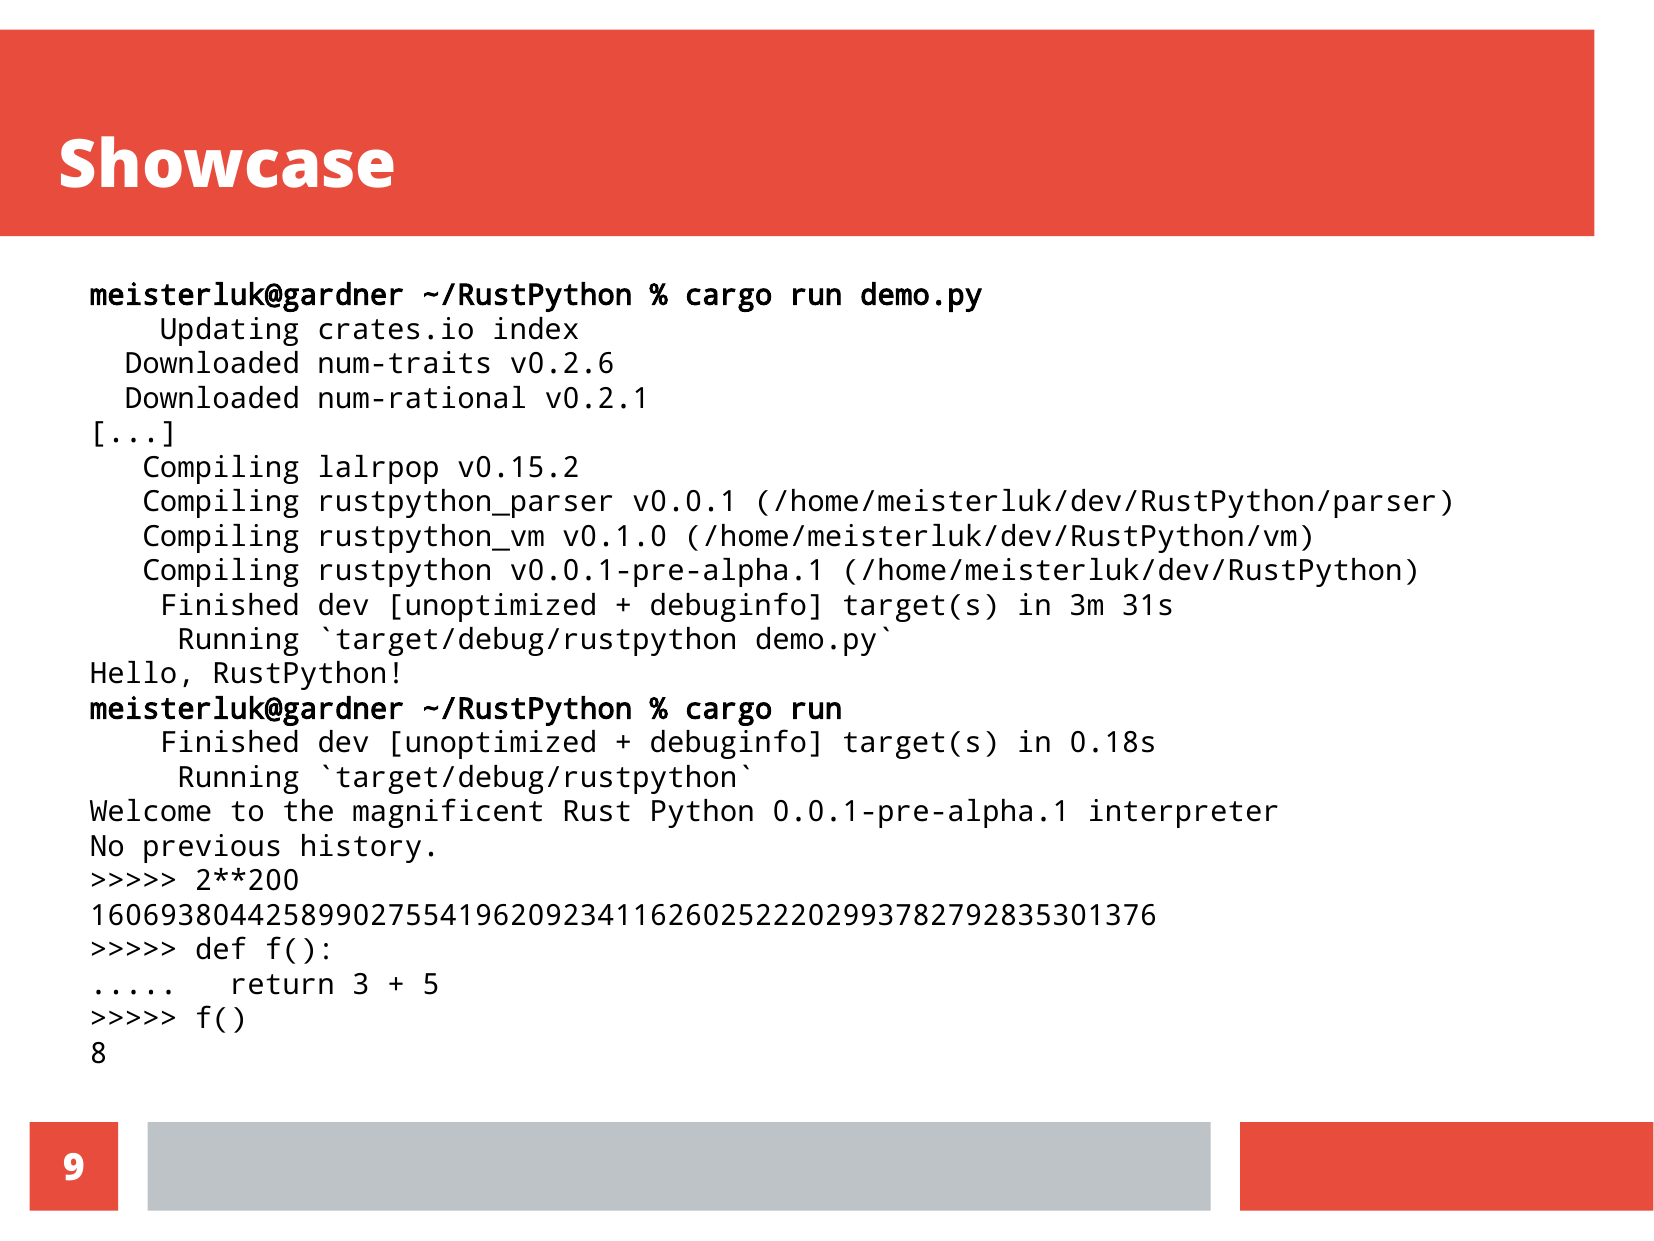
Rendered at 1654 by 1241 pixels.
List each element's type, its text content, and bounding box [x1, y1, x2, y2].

text_box meisterluk@gardner ~/RustPython % cargo run demo.py Updating crates.io index Downloaded num-traits v0.2.6 Downloaded num-rational v0.2.1 [...] Compiling lalrpop v0.15.2 Compiling rustpython_parser v0.0.1 (/home/meisterluk/dev/RustPython/parser) Compiling rustpython_vm v0.1.0 (/home/meisterluk/dev/RustPython/vm) Compiling rustpython v0.0.1-pre-alpha.1 (/home/meisterluk/dev/RustPython) Finished dev [unoptimized + debuginfo] target(s) in 3m 31s Running `target/debug/rustpython demo.py` Hello, RustPython! meisterluk@gardner ~/RustPython % cargo run Finished dev [unoptimized + debuginfo] target(s) in 0.18s Running `target/debug/rustpython` Welcome to the magnificent Rust Python 0.0.1-pre-alpha.1 interpreter No previous history. >>>>> 2**200 1606938044258990275541962092341162602522202993782792835301376 >>>>> def f(): ..... return 3 + 5 >>>>> f() 8 [75, 270, 1606, 1079]
title Showcase [59, 59, 1595, 207]
